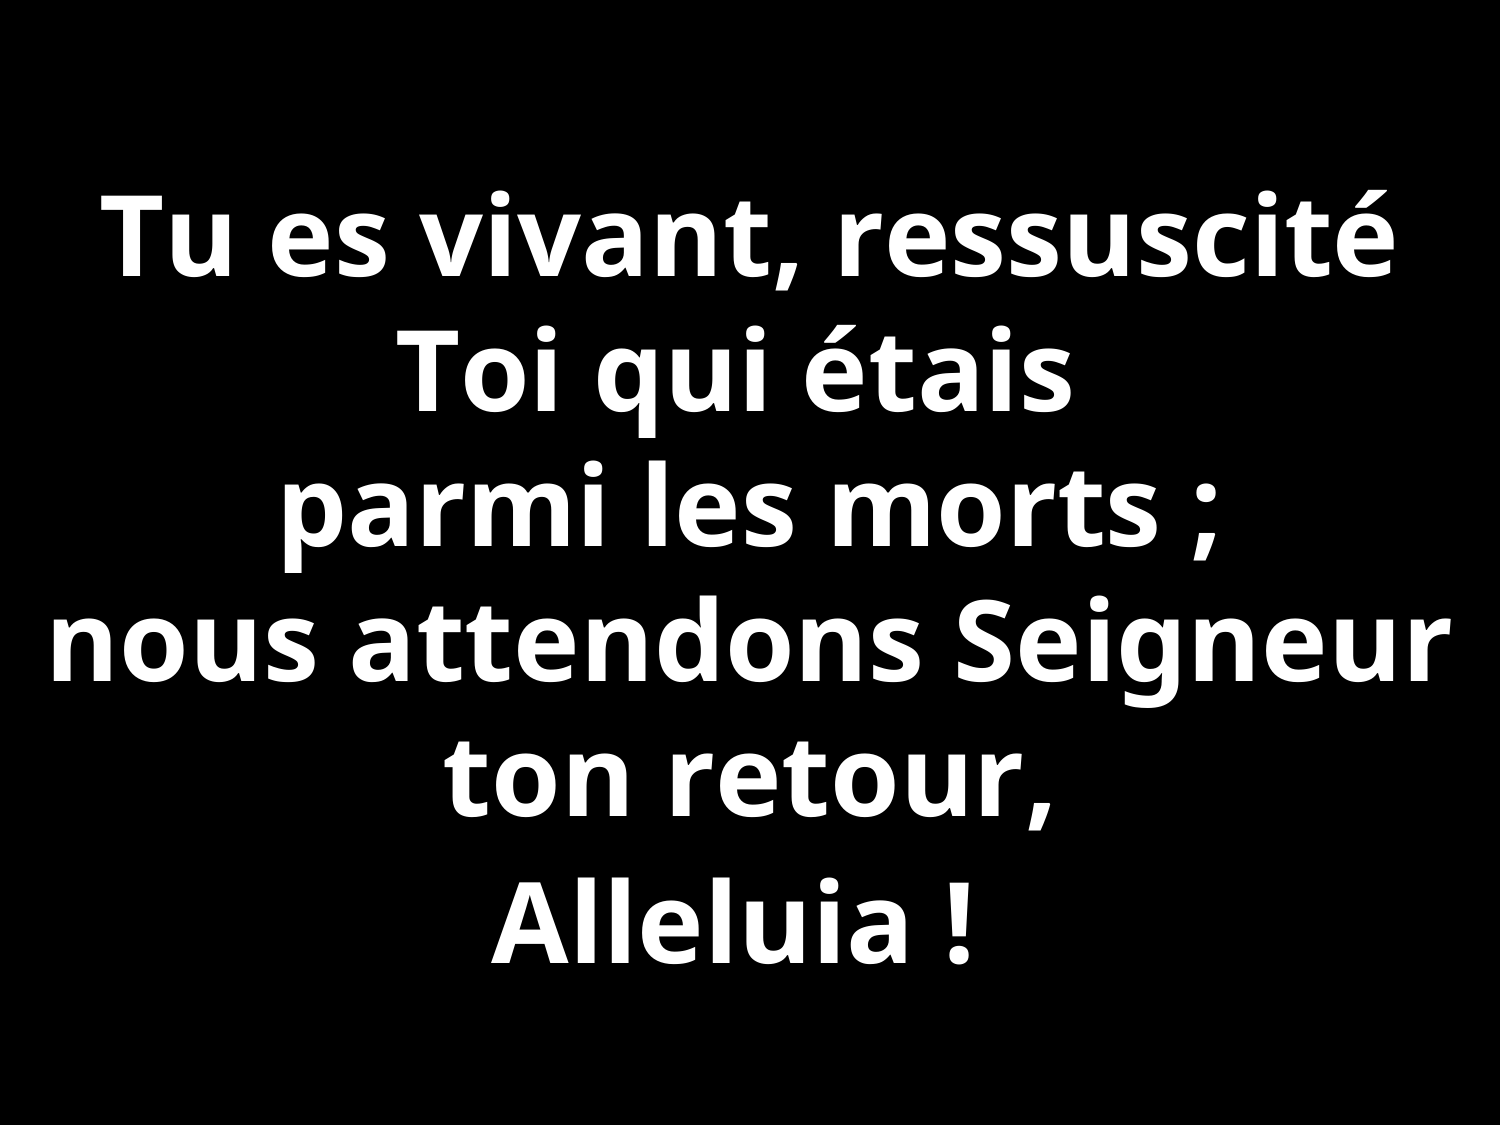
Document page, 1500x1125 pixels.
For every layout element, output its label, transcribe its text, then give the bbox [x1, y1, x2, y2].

text_box Tu es vivant, ressuscité Toi qui étais parmi les morts ; nous attendons Seigneur ton retour, Alleluia ! [0, 314, 1500, 839]
